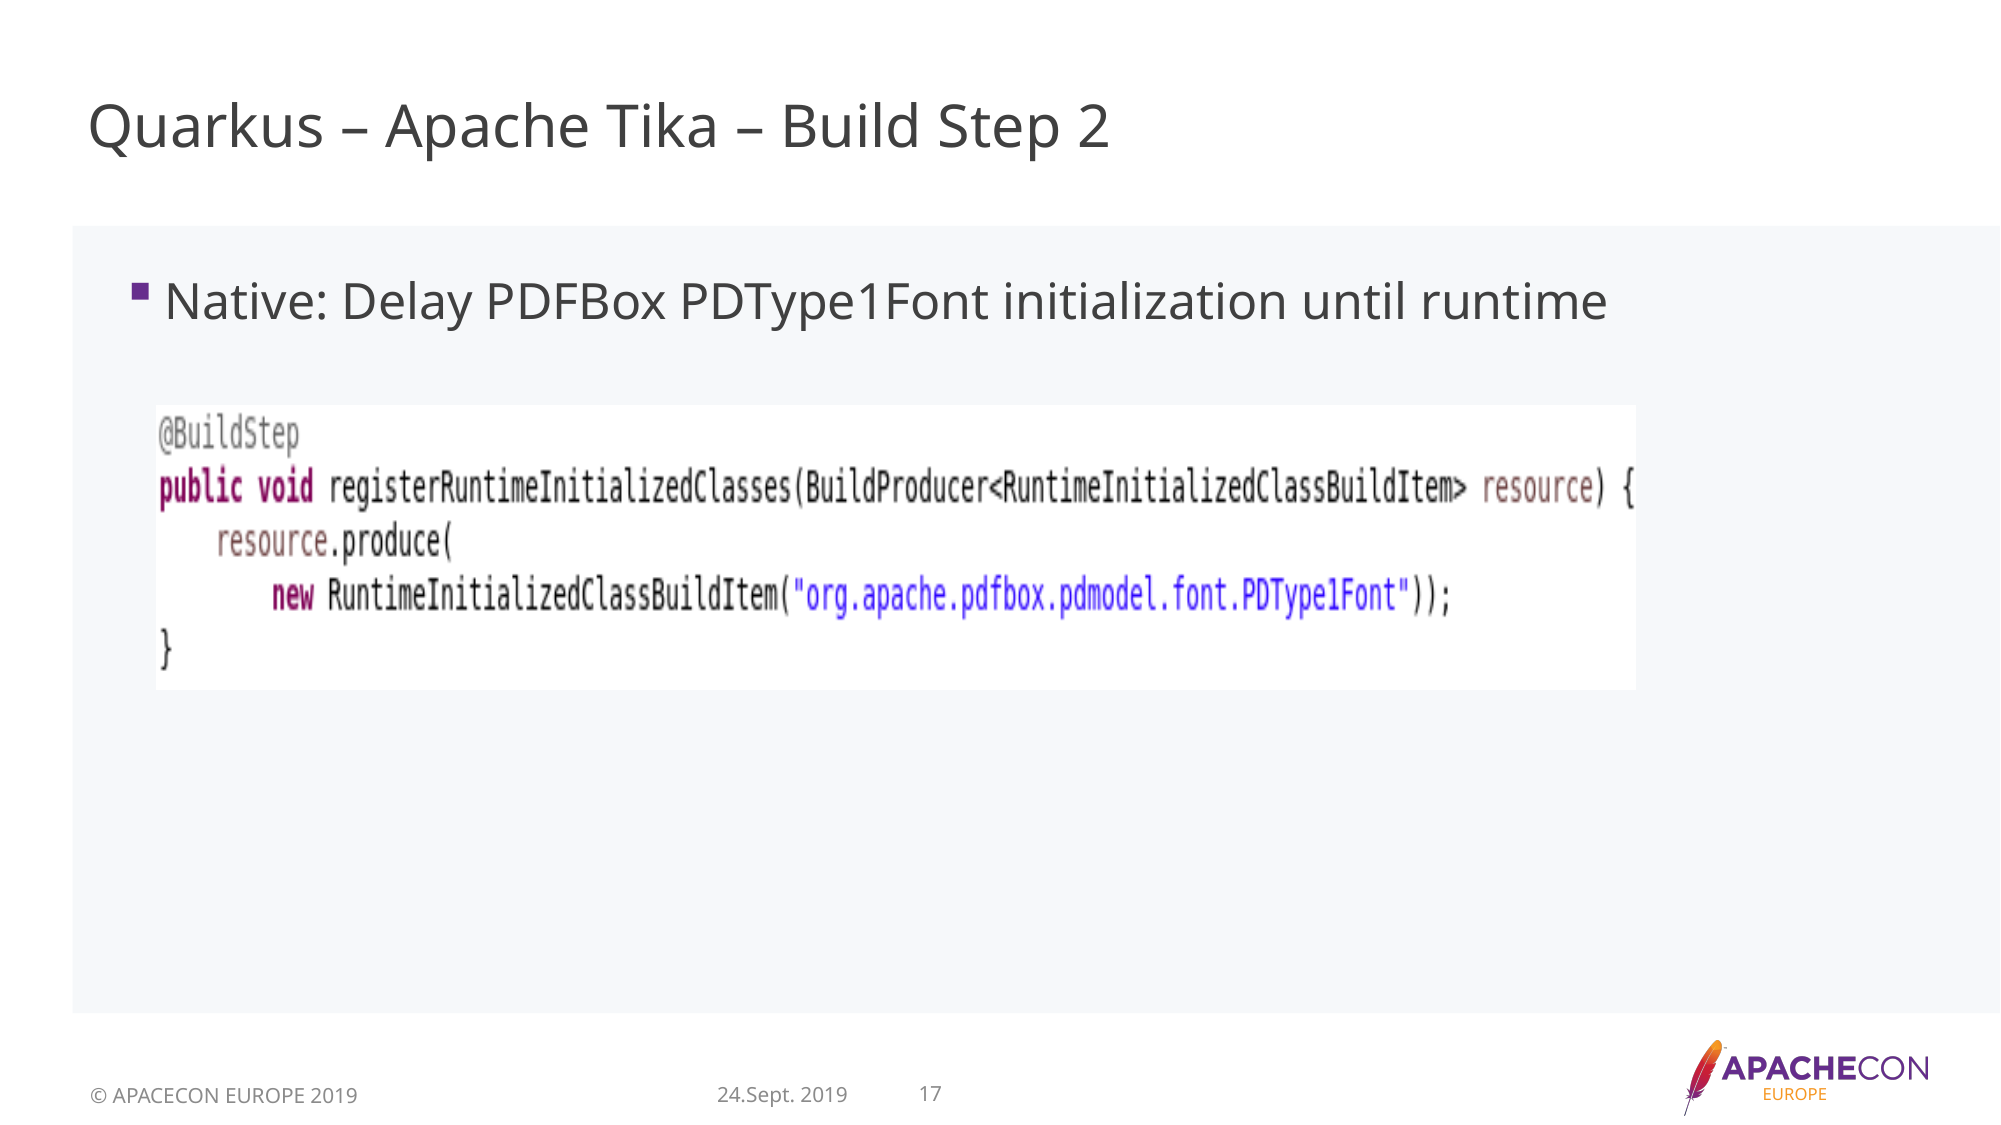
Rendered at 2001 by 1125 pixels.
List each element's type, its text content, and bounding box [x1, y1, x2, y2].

picture [1684, 1040, 1928, 1116]
slide_number 24.Sept. 2019 [693, 1065, 871, 1124]
slide_number <number> [878, 1065, 957, 1124]
title Quarkus – Apache Tika – Build Step 2 [72, 80, 1928, 167]
list Native: Delay PDFBox PDType1Font initialization until runtime [112, 261, 1928, 976]
footer © APACECON EUROPE 2019 [74, 1065, 686, 1125]
picture [156, 405, 1636, 691]
